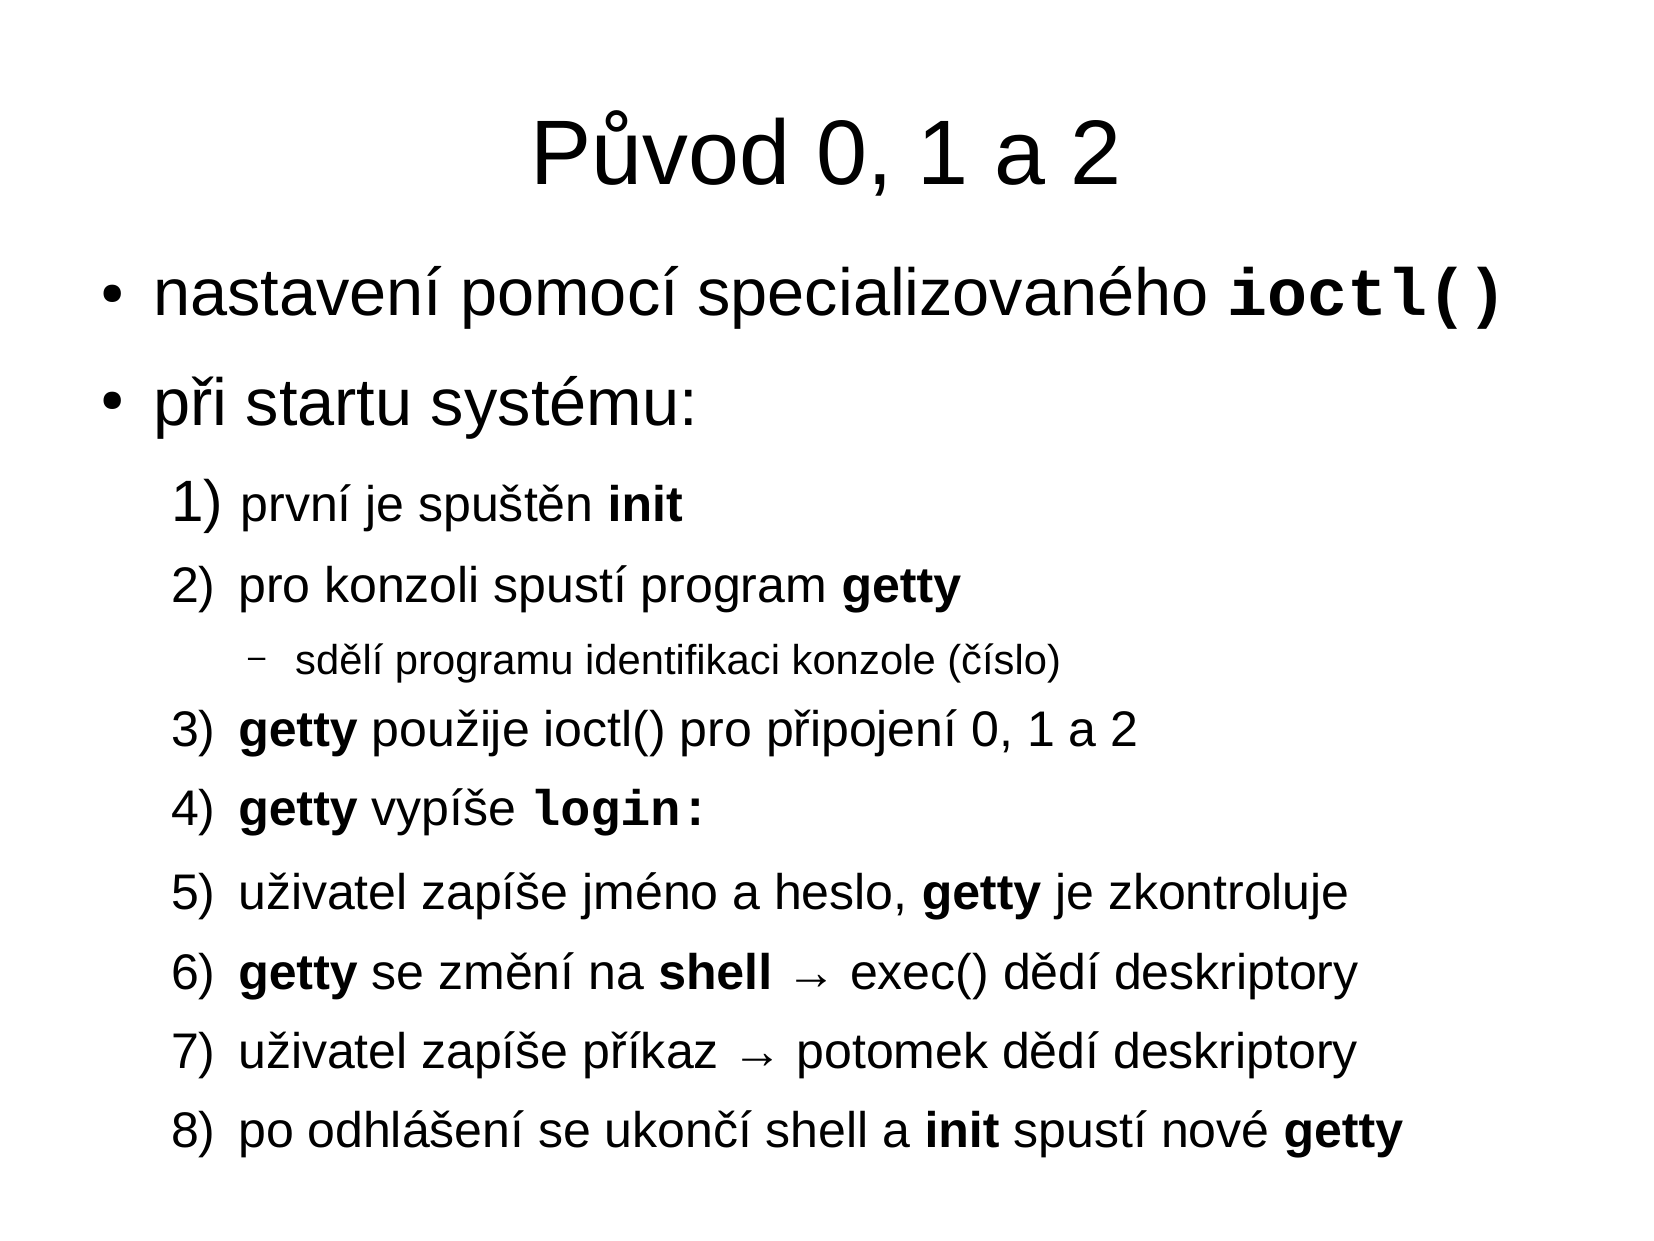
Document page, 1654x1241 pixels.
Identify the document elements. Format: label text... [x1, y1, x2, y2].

title Původ 0, 1 a 2 [82, 56, 1571, 250]
list nastavení pomocí specializovaného ioctl() při startu systému: první je spuštěn init pro konzoli spustí program getty sdělí programu identifikaci konzole (číslo) getty použije ioctl() pro připojení 0, 1 a 2 getty vypíše login: uživatel zapíše jméno a heslo, getty je zkontroluje getty se změní na shell → exec() dědí deskriptory uživatel zapíše příkaz → potomek dědí deskriptory po odhlášení se ukončí shell a init spustí nové getty [82, 254, 1571, 1159]
